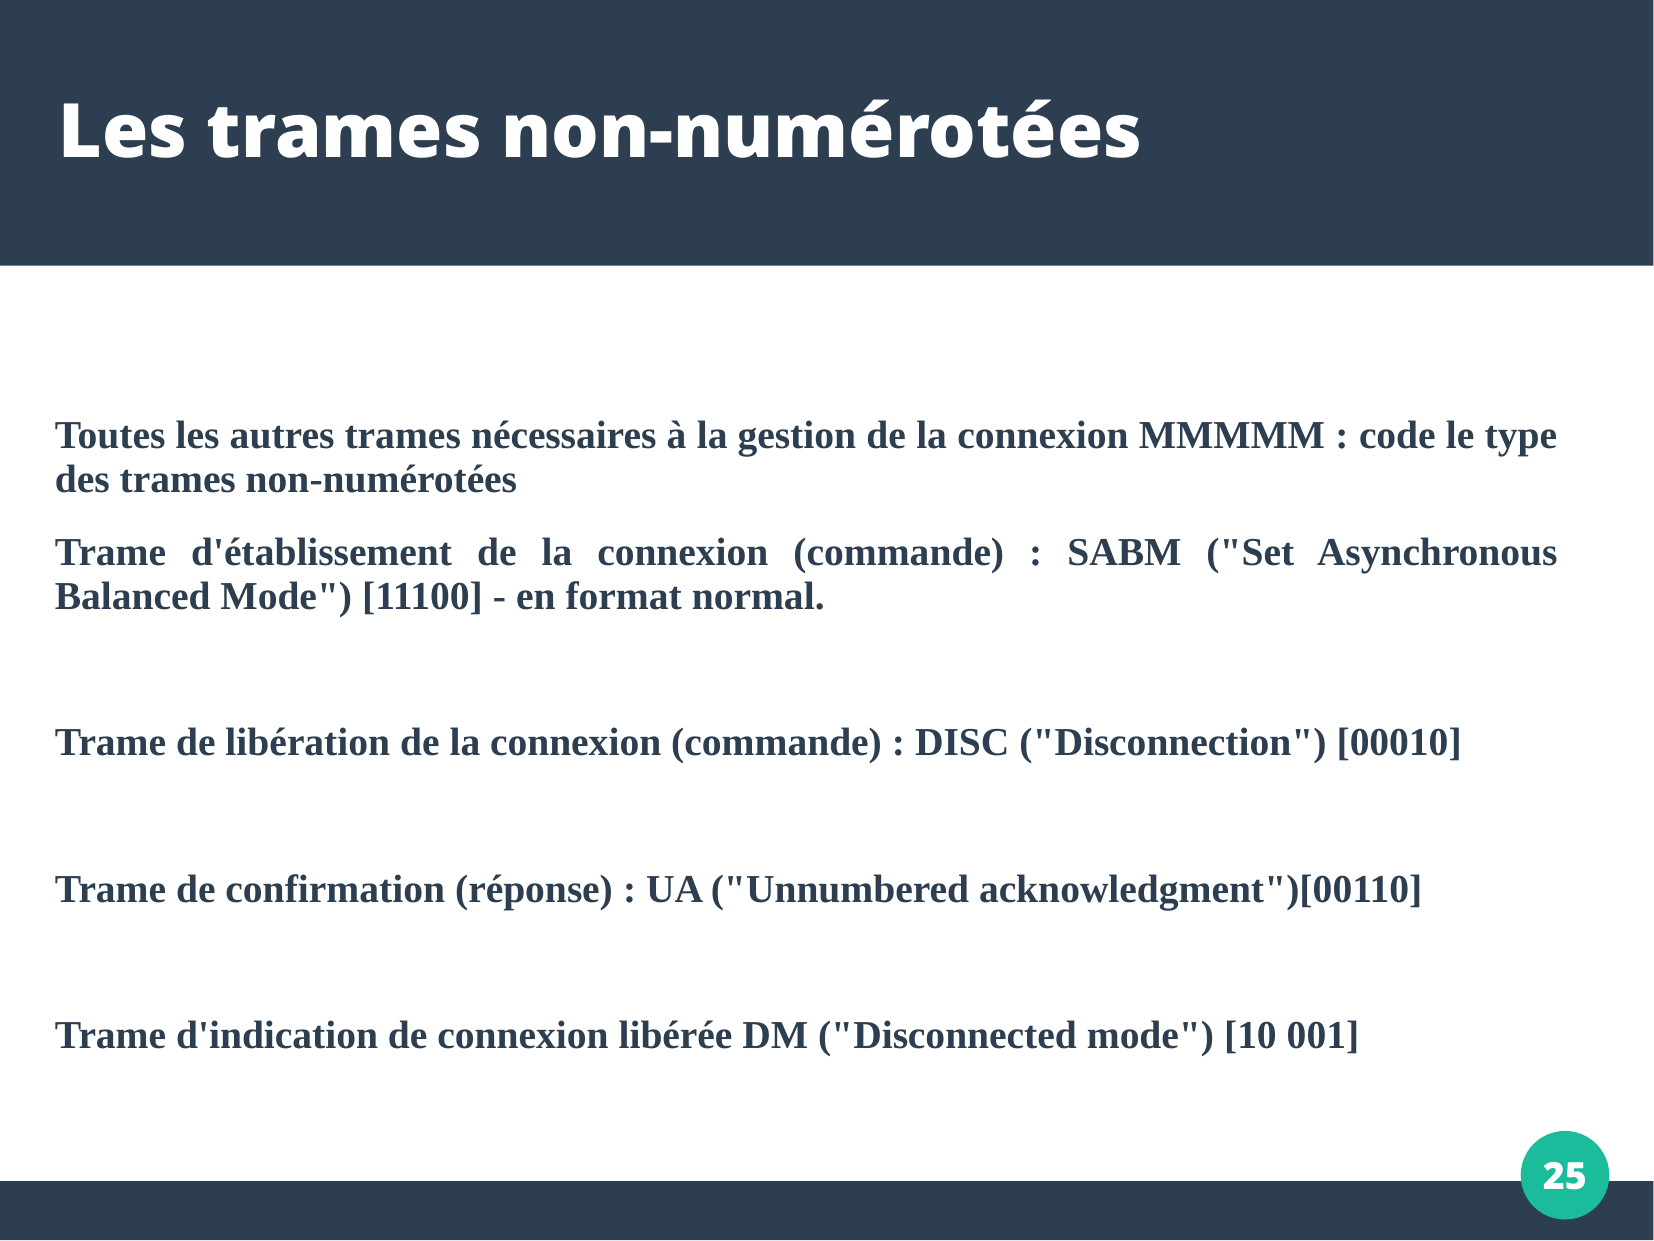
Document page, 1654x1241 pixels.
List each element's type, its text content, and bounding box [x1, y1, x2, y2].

title Les trames non-numérotées [59, 49, 1595, 207]
text_box Toutes les autres trames nécessaires à la gestion de la connexion MMMMM : code le type des trames non-numérotées Trame d'établissement de la connexion (commande) : SABM ("Set Asynchronous Balanced Mode") [11100] - en format normal. Trame de libération de la connexion (commande) : DISC ("Disconnection") [00010] Trame de confirmation (réponse) : UA ("Unnumbered acknowledgment")[00110] Trame d'indication de connexion libérée DM ("Disconnected mode") [10 001] [55, 413, 1560, 1058]
